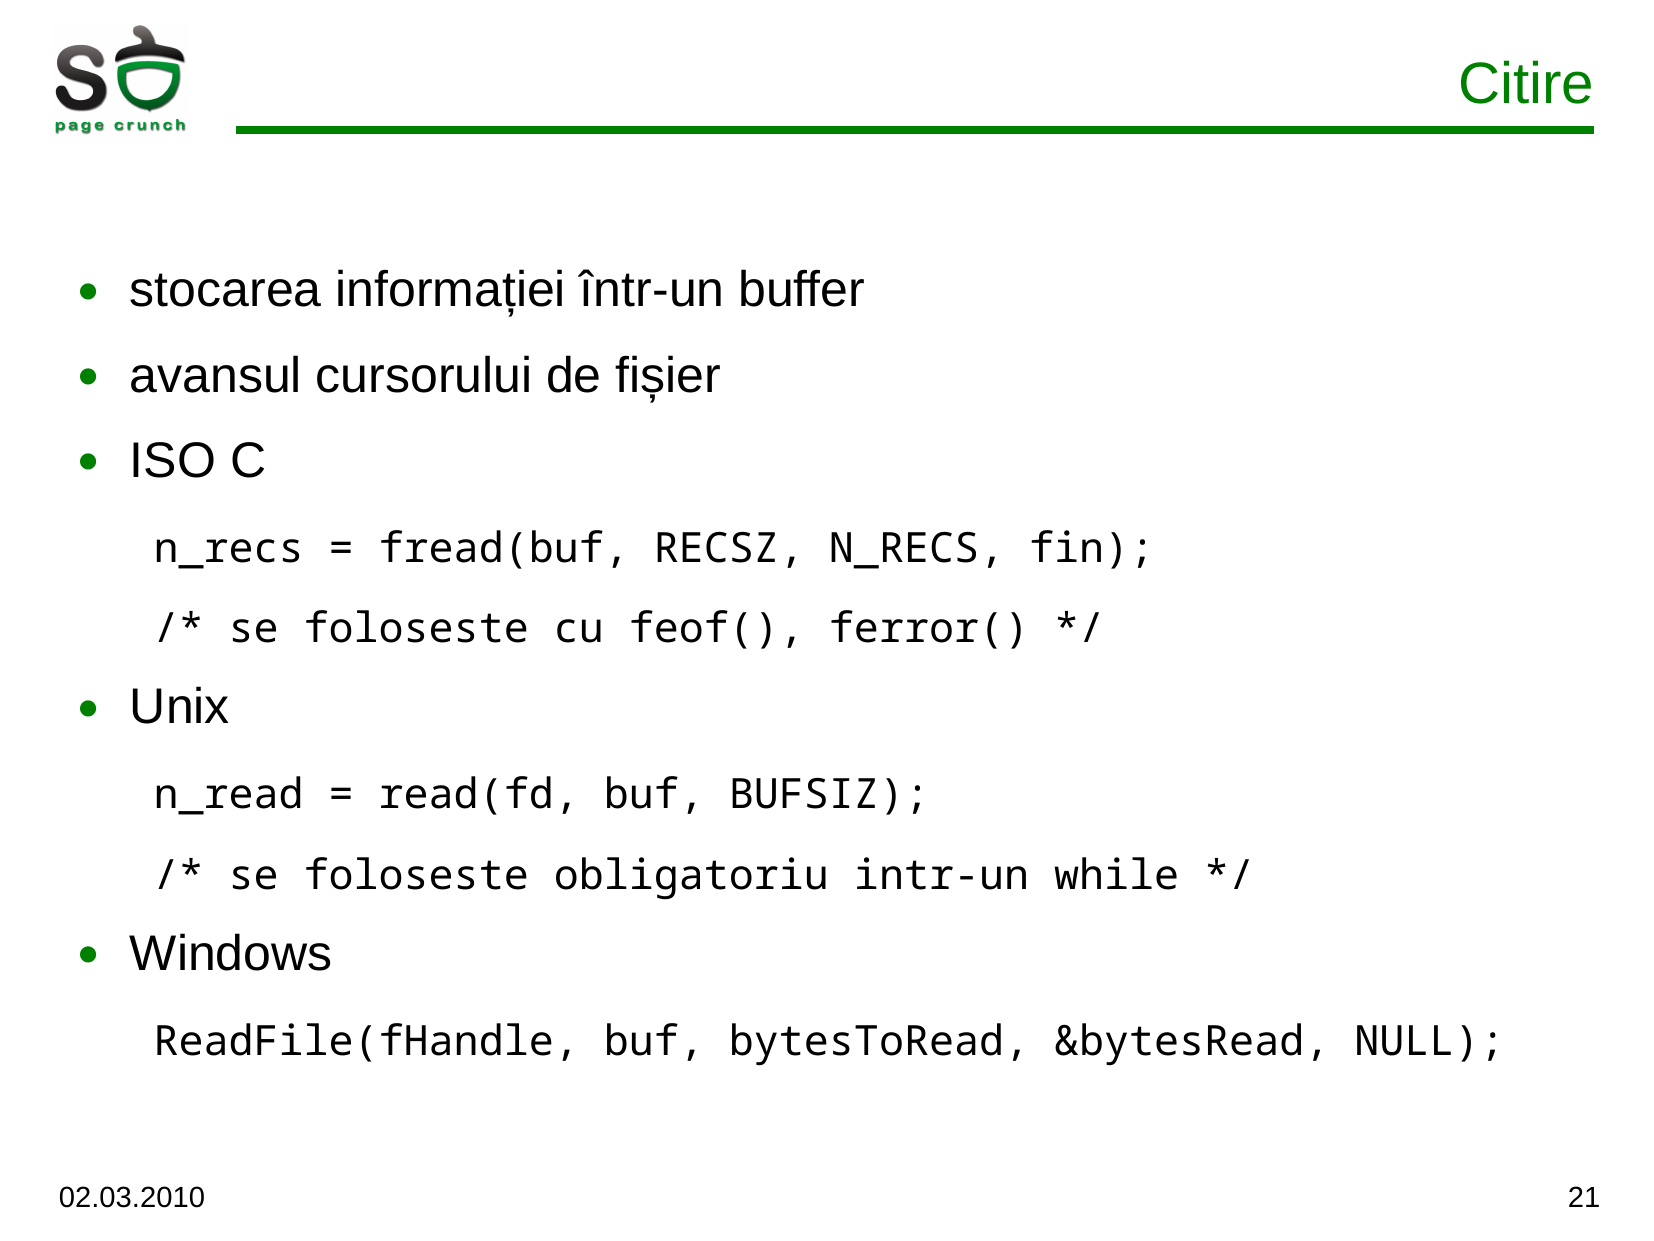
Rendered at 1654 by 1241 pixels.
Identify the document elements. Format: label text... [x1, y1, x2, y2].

title Citire [236, 49, 1595, 119]
picture [53, 23, 188, 136]
list stocarea informației într-un buffer avansul cursorului de fișier ISO C n_recs = fread(buf, RECSZ, N_RECS, fin); /* se foloseste cu feof(), ferror() */ Unix n_read = read(fd, buf, BUFSIZ); /* se foloseste obligatoriu intr-un while */ Windows ReadFile(fHandle, buf, bytesToRead, &bytesRead, NULL); [59, 177, 1595, 1152]
